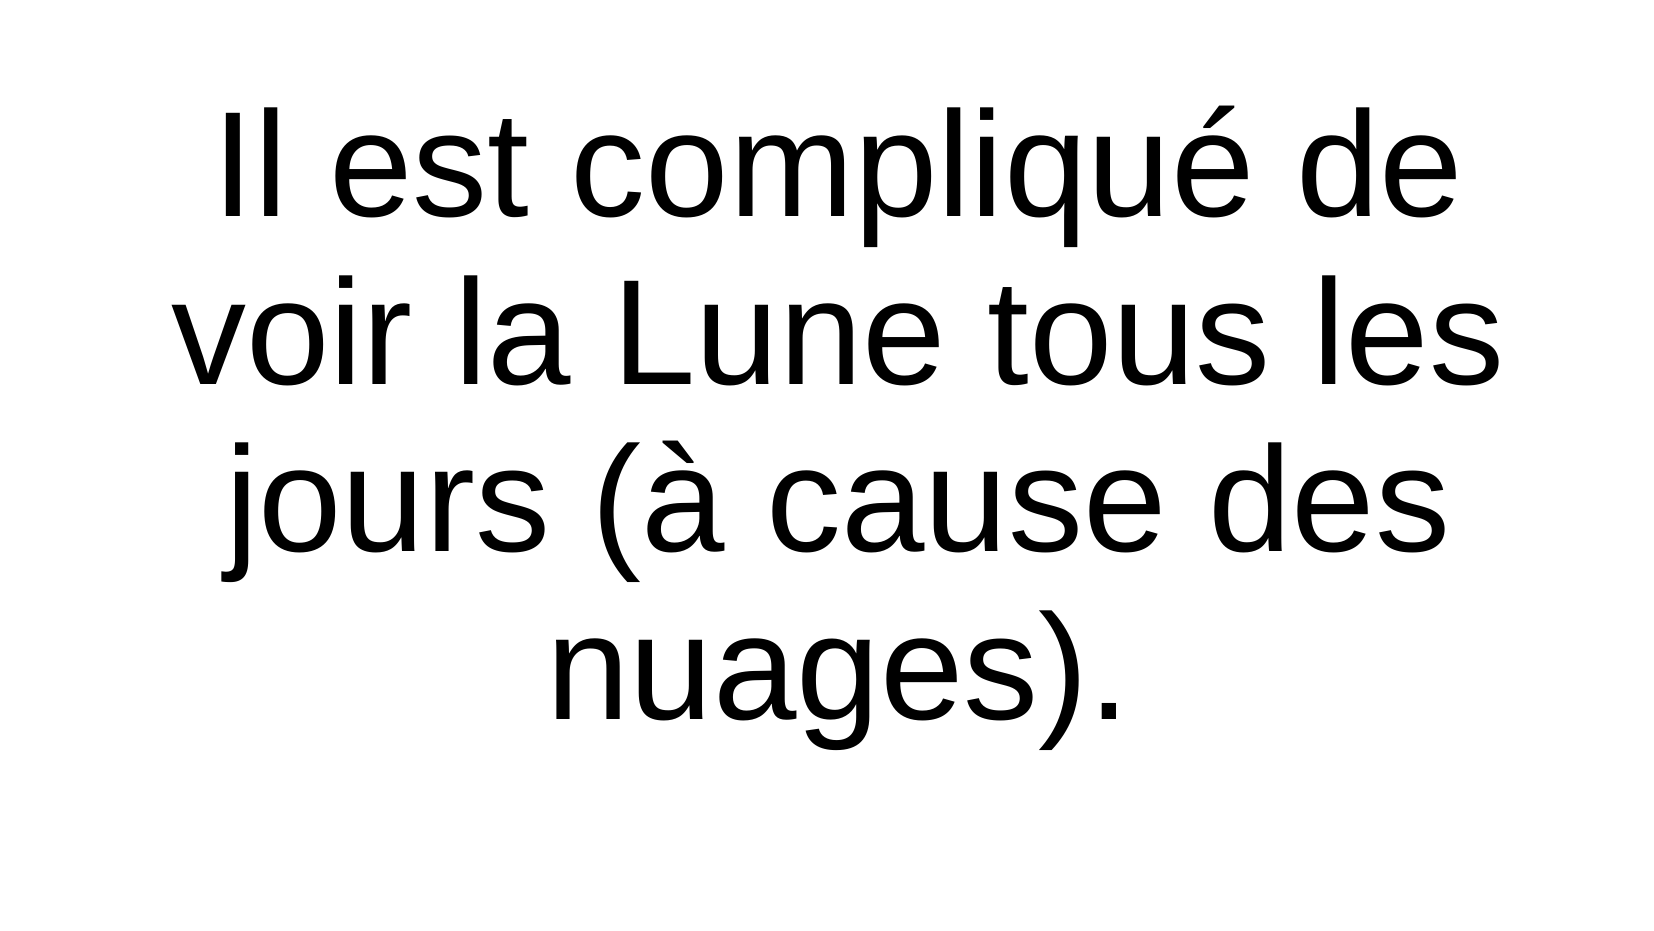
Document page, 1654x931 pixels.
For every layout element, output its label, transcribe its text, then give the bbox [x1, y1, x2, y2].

subtitle Il est compliqué de voir la Lune tous les jours (à cause des nuages). [94, 29, 1583, 804]
